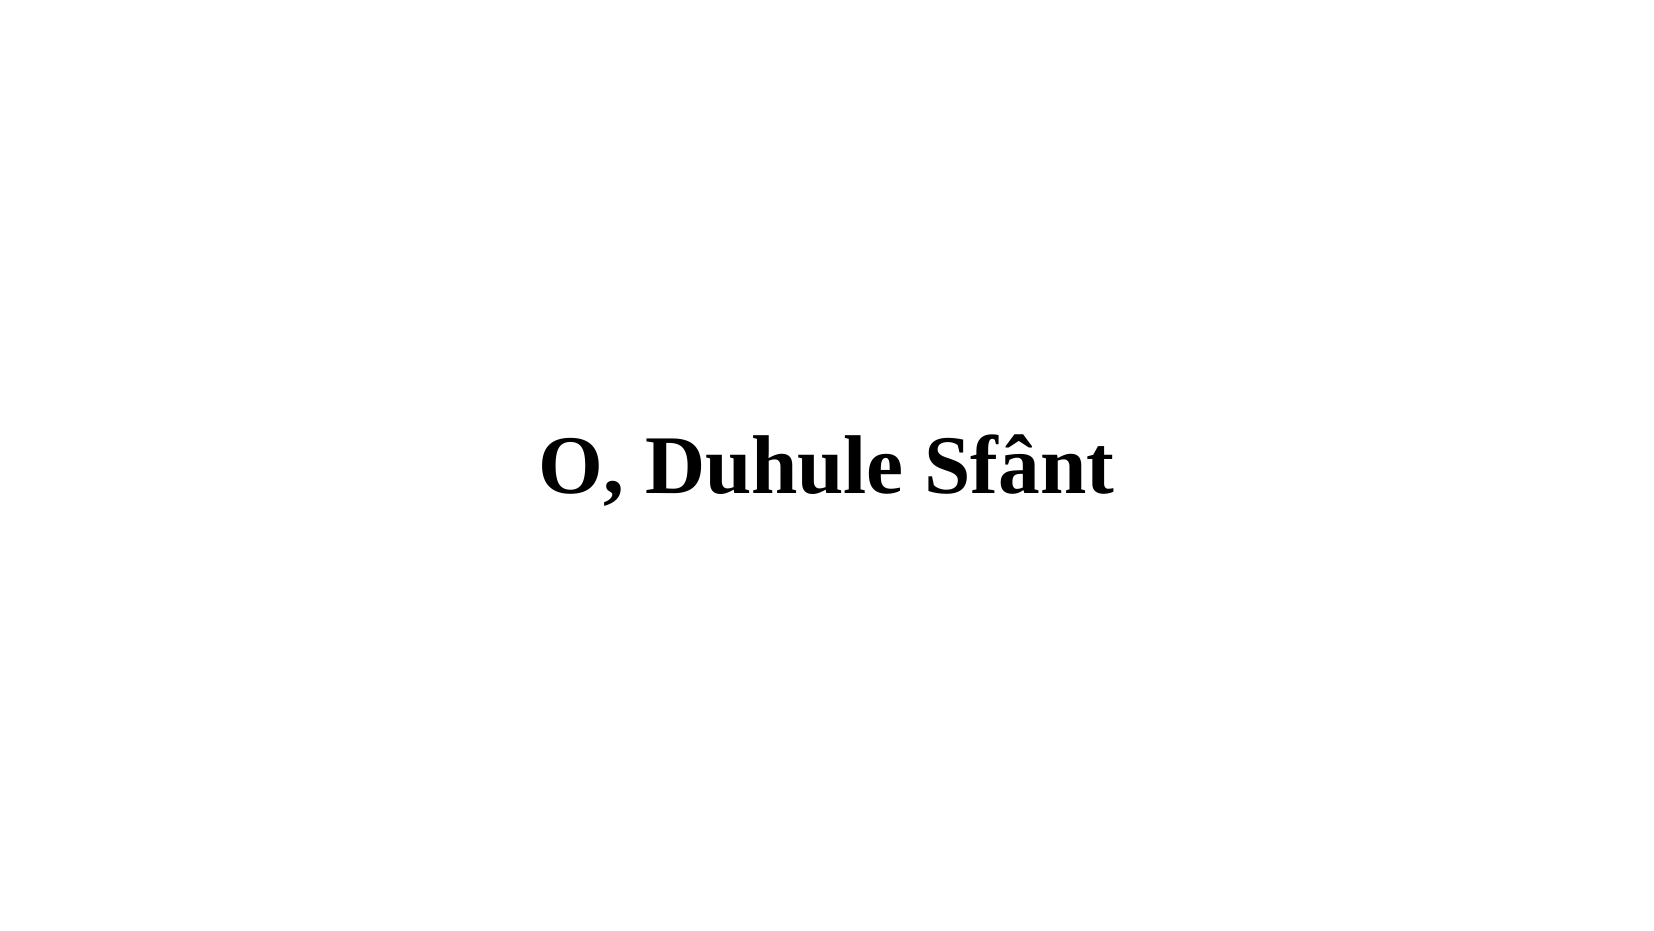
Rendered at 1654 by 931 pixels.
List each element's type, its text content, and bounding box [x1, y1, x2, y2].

subtitle O, Duhule Sfânt [300, 150, 1354, 781]
